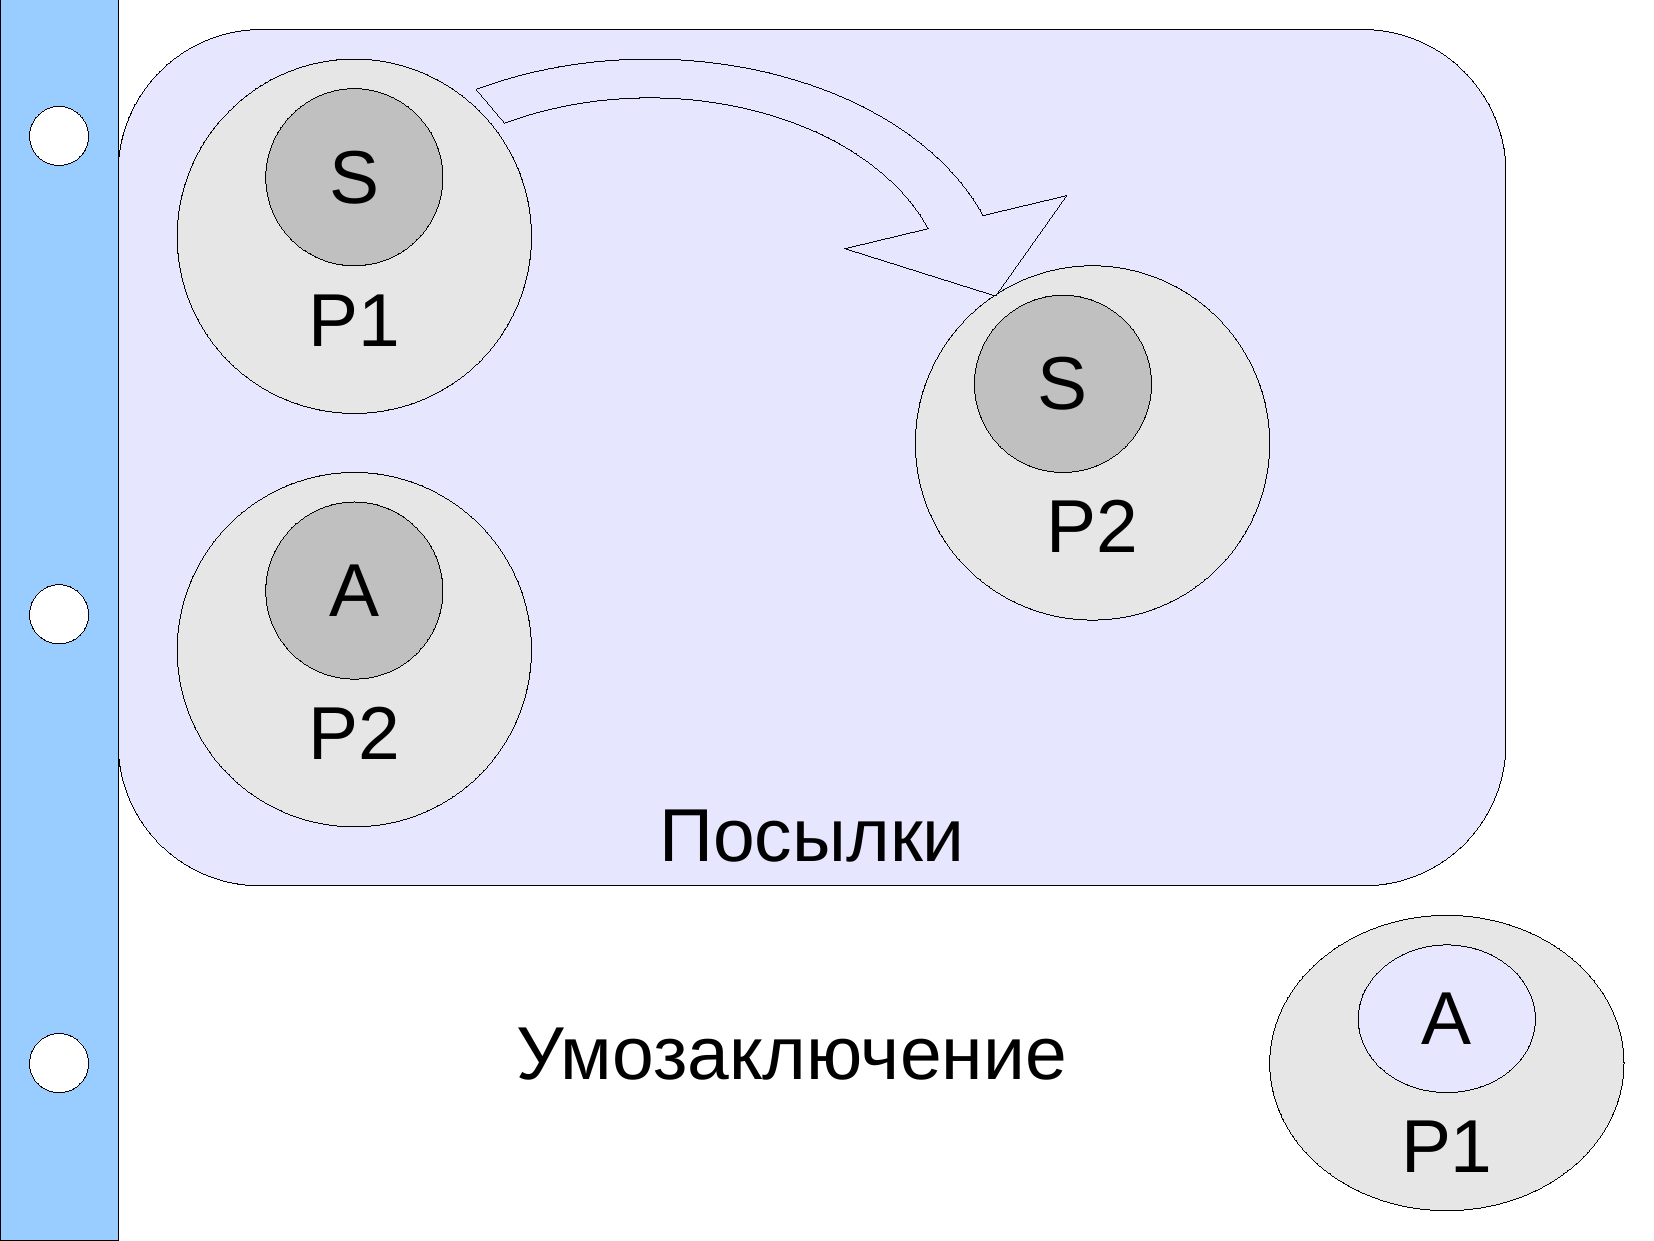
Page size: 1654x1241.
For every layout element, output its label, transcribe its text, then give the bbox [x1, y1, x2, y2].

text_box [476, 59, 1067, 296]
text_box Посылки [119, 29, 1506, 886]
text_box P2 [915, 265, 1270, 621]
text_box [0, 0, 119, 1241]
text_box P1 [1269, 915, 1625, 1211]
text_box A [265, 501, 443, 680]
text_box S [265, 88, 443, 266]
text_box Умозаключение [501, 1003, 1211, 1103]
text_box P2 [177, 472, 532, 827]
text_box S [974, 295, 1152, 473]
text_box P1 [177, 59, 532, 414]
text_box A [1358, 944, 1536, 1093]
